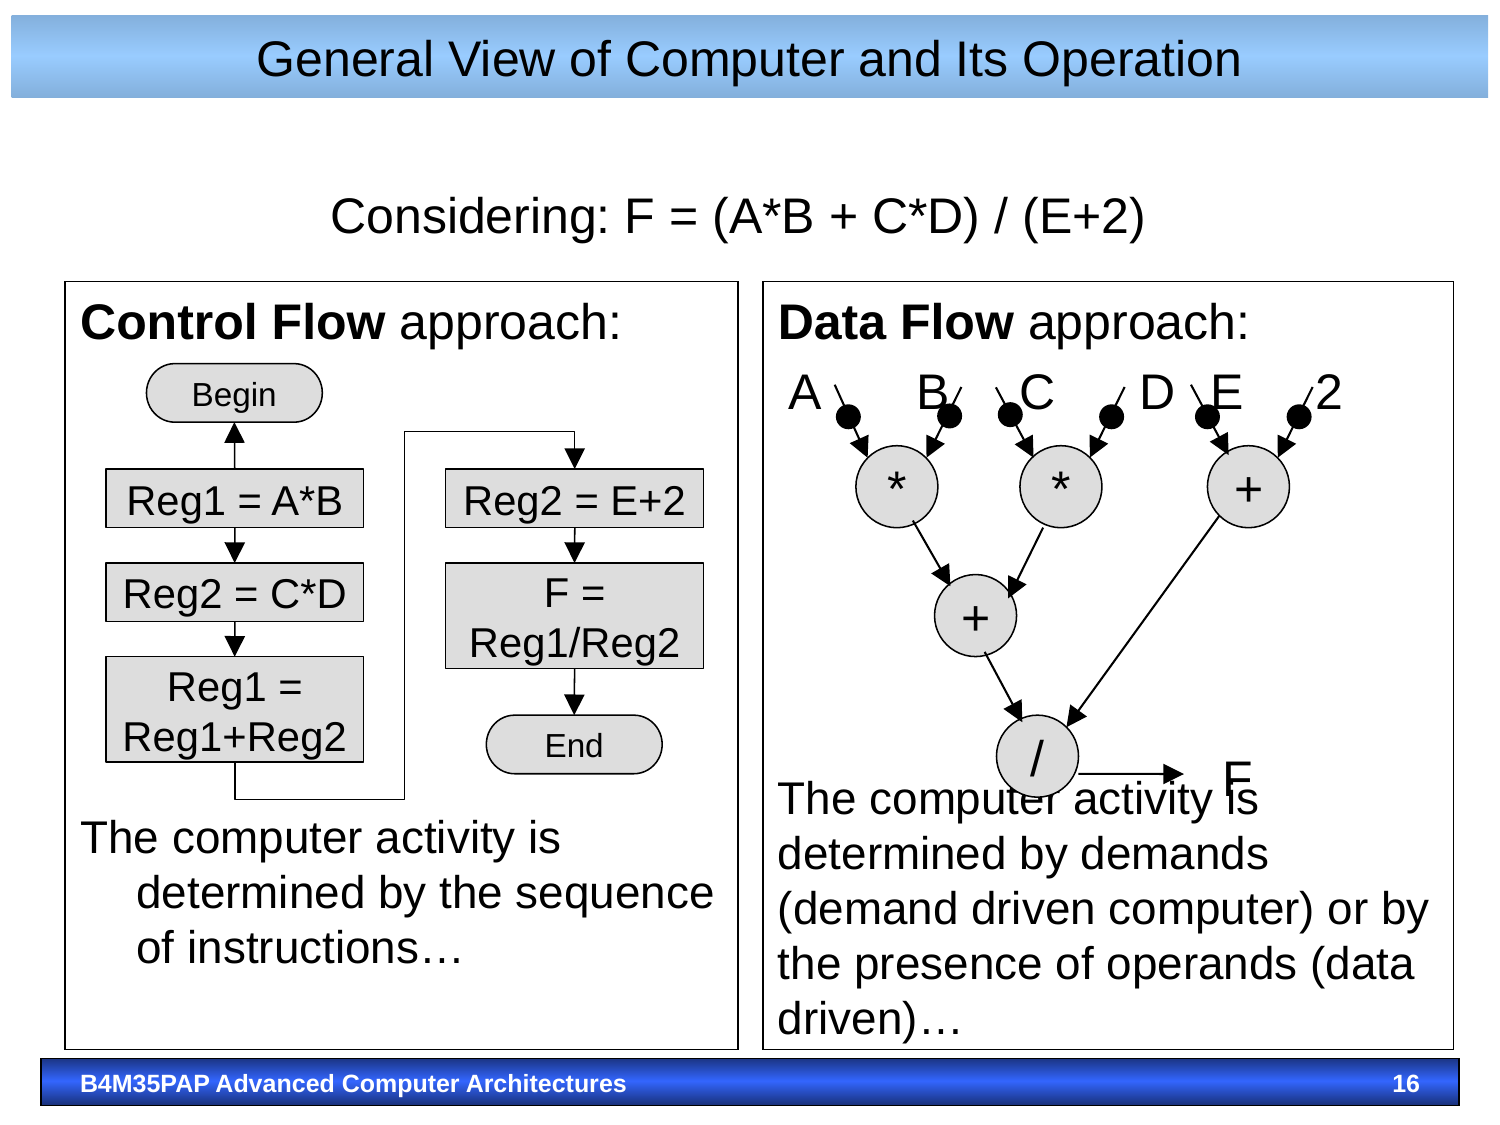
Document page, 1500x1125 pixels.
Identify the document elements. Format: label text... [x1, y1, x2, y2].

text_box E [1195, 419, 1200, 427]
text_box [1287, 405, 1311, 429]
text_box 2 [1301, 351, 1395, 427]
text_box [998, 402, 1023, 427]
text_box / [996, 715, 1079, 798]
text_box + [1207, 445, 1290, 528]
text_box A B C D [773, 351, 1195, 427]
text_box A B C D [925, 393, 942, 405]
text_box Begin [146, 363, 323, 423]
text_box Control Flow approach: The computer activity is determined by the sequence of instructions… [65, 281, 738, 1050]
text_box F = Reg1/Reg2 [446, 563, 704, 668]
text_box Reg1 = A*B [106, 469, 364, 528]
text_box E [1195, 351, 1290, 427]
text_box * [1019, 445, 1102, 528]
text_box E [1195, 397, 1201, 414]
text_box Reg1 = Reg1+Reg2 [106, 657, 364, 762]
text_box F [1207, 738, 1302, 814]
text_box [836, 405, 861, 429]
text_box Reg2 = E+2 [446, 469, 704, 528]
text_box * [855, 445, 938, 528]
text_box [937, 404, 962, 428]
text_box Reg2 = C*D [106, 563, 364, 621]
text_box [1099, 405, 1124, 429]
text_box A B C D [925, 378, 940, 389]
text_box Considering: F = (A*B + C*D) / (E+2) [58, 176, 1419, 251]
text_box + [934, 574, 1017, 657]
text_box End [486, 715, 663, 774]
text_box Data Flow approach: The computer activity is determined by demands (demand driven computer) or by the presence of operands (data driven)… [762, 281, 1454, 1050]
title General View of Computer and Its Operation [11, 15, 1489, 98]
text_box [1195, 405, 1220, 429]
